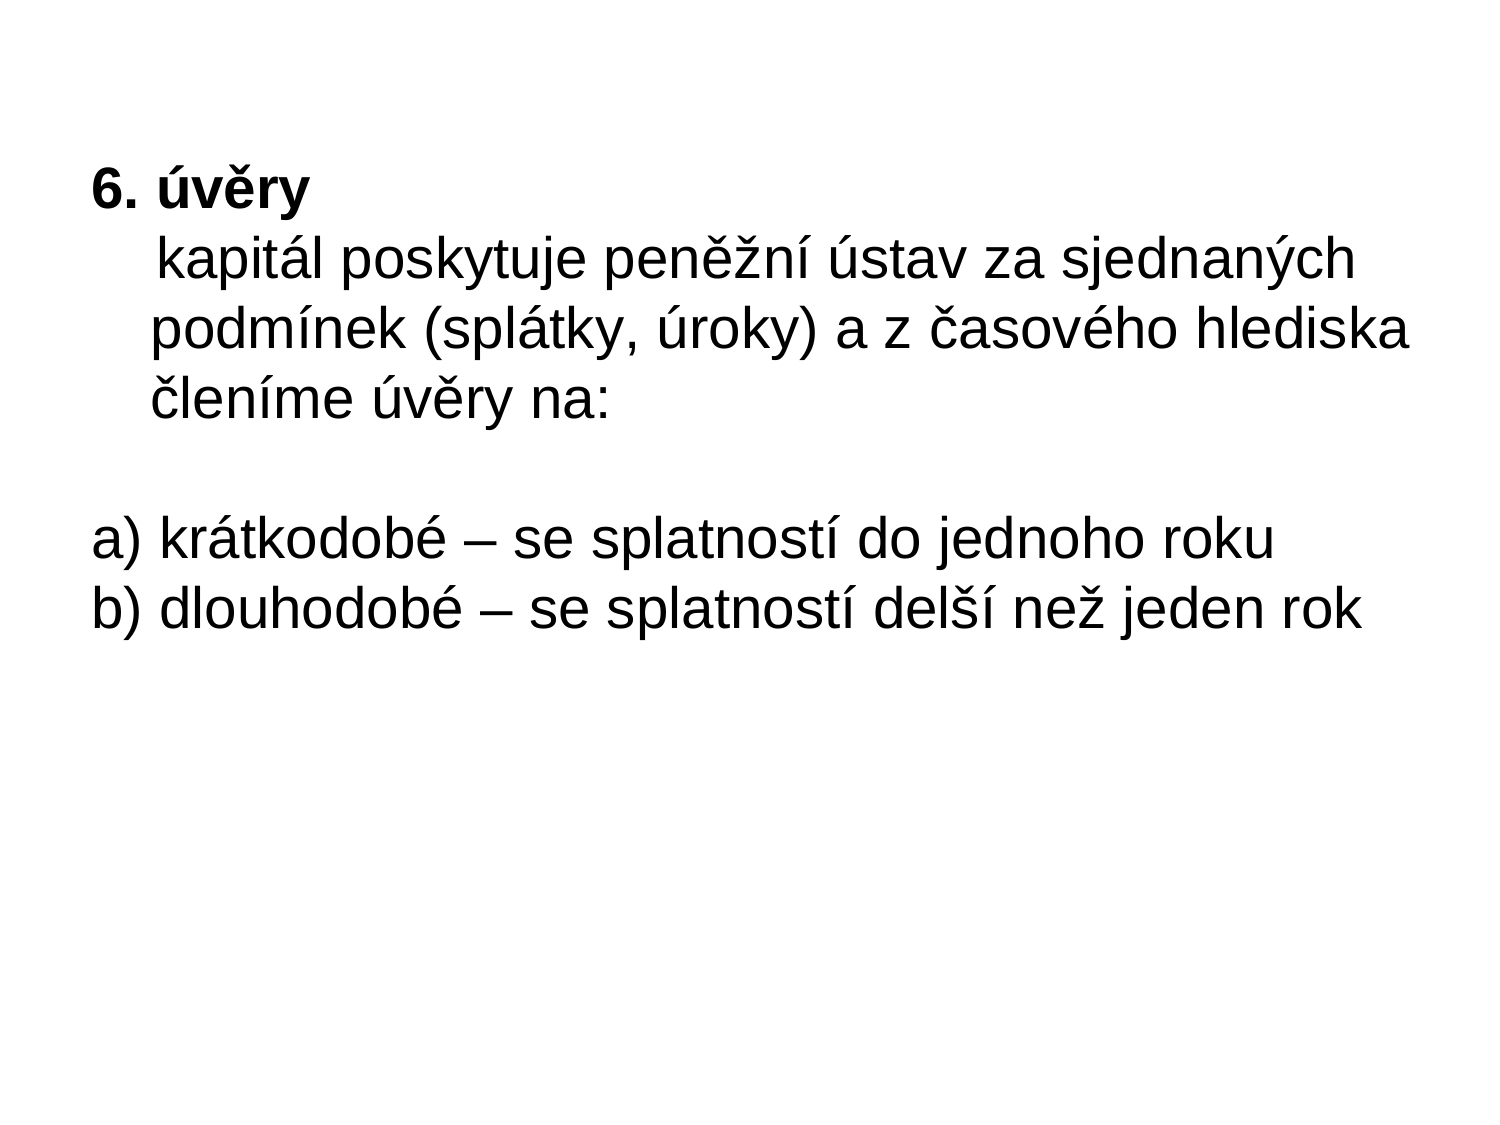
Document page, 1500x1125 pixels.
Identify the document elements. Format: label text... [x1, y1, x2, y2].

text_box 6. úvěry kapitál poskytuje peněžní ústav za sjednaných podmínek (splátky, úroky) a z časového hlediska členíme úvěry na: a) krátkodobé – se splatností do jednoho roku b) dlouhodobé – se splatností delší než jeden rok [2, 142, 1500, 1068]
